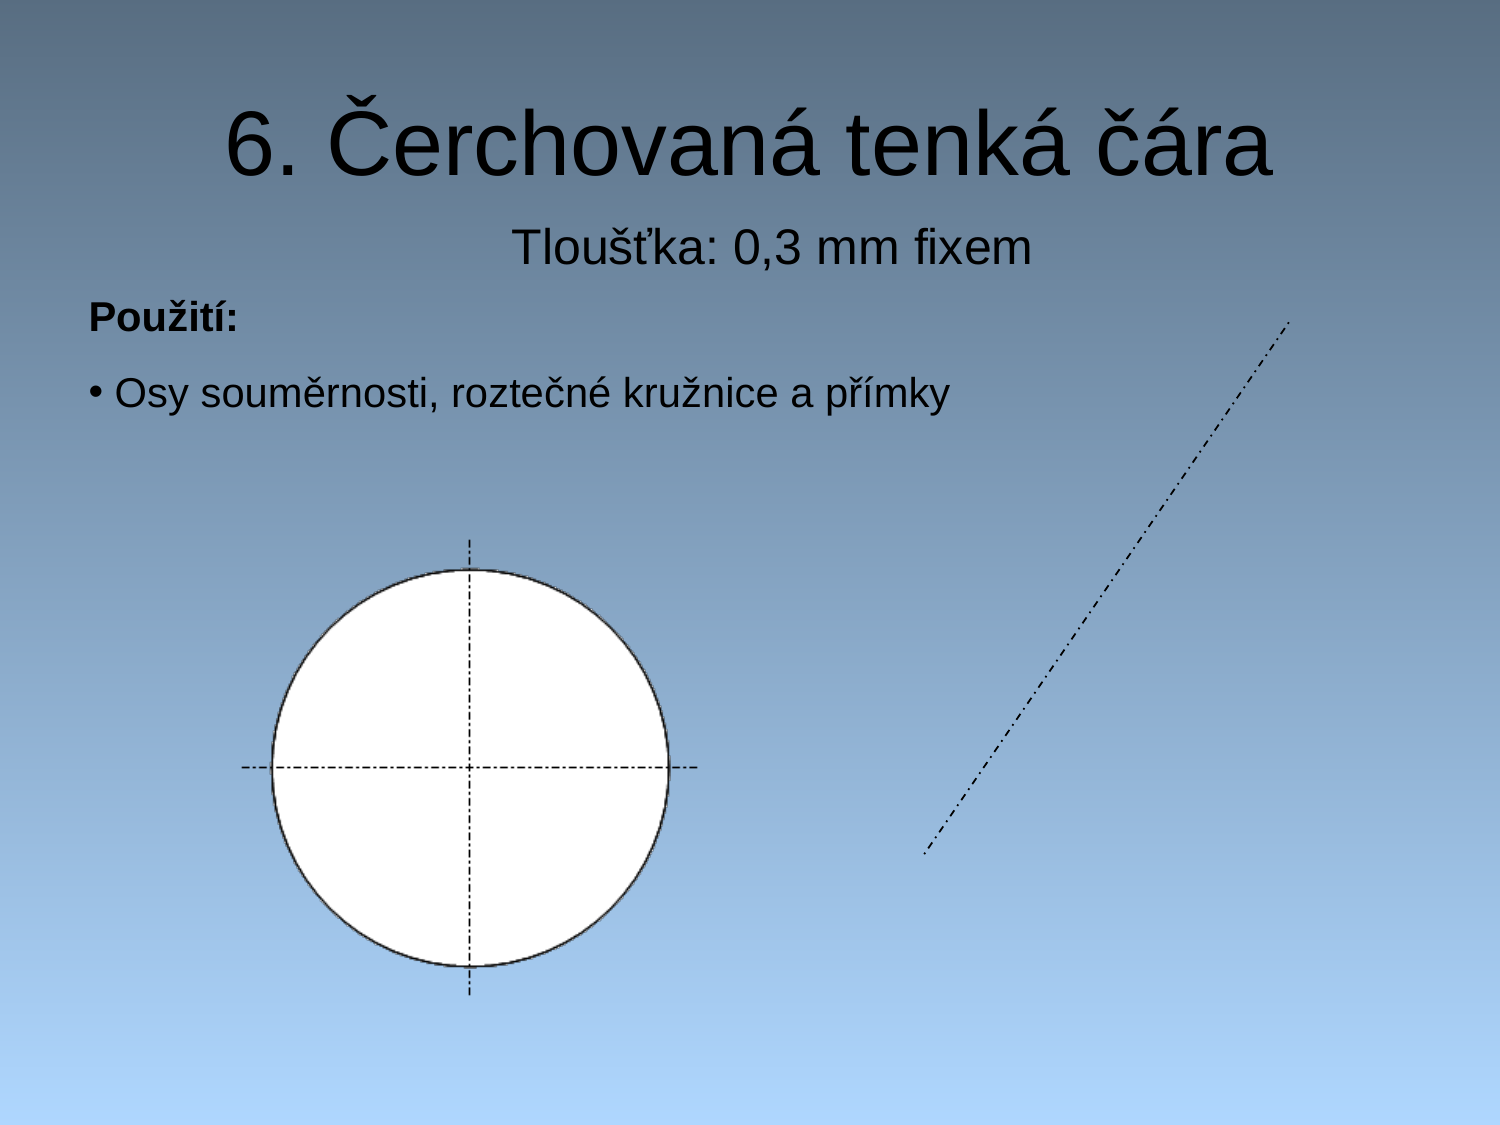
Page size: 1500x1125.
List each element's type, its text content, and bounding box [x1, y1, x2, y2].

text_box Tloušťka: 0,3 mm fixem [471, 206, 1075, 282]
title 6. Čerchovaná tenká čára [75, 45, 1426, 233]
text_box Použití: Osy souměrnosti, roztečné kružnice a přímky [73, 282, 1453, 425]
picture [156, 454, 782, 1080]
